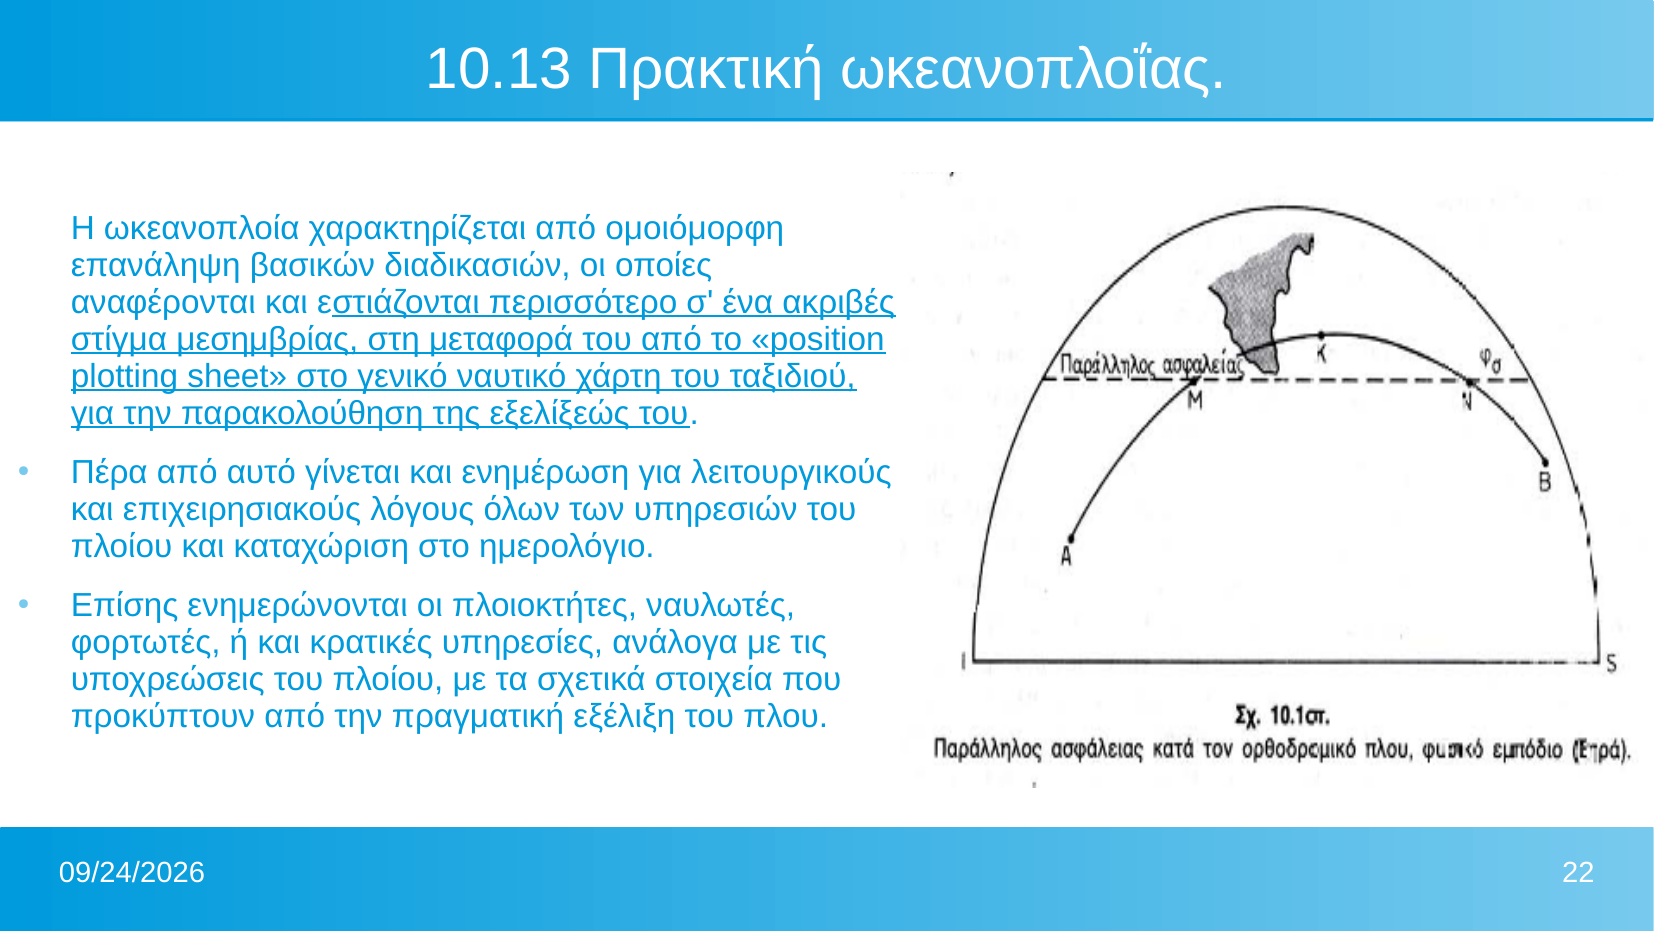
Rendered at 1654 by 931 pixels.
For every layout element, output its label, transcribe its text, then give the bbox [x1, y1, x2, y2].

title 10.13 Πρακτική ωκεανοπλοΐας. [59, 29, 1595, 108]
picture [900, 172, 1651, 788]
list Η ωκεανοπλοία χαρακτηρίζεται από ομοιόμορφη επανάληψη βασικών διαδικασιών, οι οποίες αναφέρονται και εστιάζονται περισσότερο σ' ένα ακριβές στίγμα μεσημβρίας, στη μεταφορά του από το «position plotting sheet» στο γενικό ναυτικό χάρτη του ταξιδιού, για την παρακολούθηση της εξελίξεώς του. Πέρα από αυτό γίνεται και ενημέρωση για λειτουργικούς και επιχειρησιακούς λόγους όλων των υπηρεσιών του πλοίου και καταχώριση στο ημερολόγιο. Επίσης ενημερώνονται οι πλοιοκτήτες, ναυλωτές, φορτωτές, ή και κρατικές υπηρεσίες, ανάλογα με τις υποχρεώσεις του πλοίου, με τα σχετικά στοιχεία που προκύπτουν από την πραγματική εξέλιξη του πλου. [0, 150, 901, 788]
